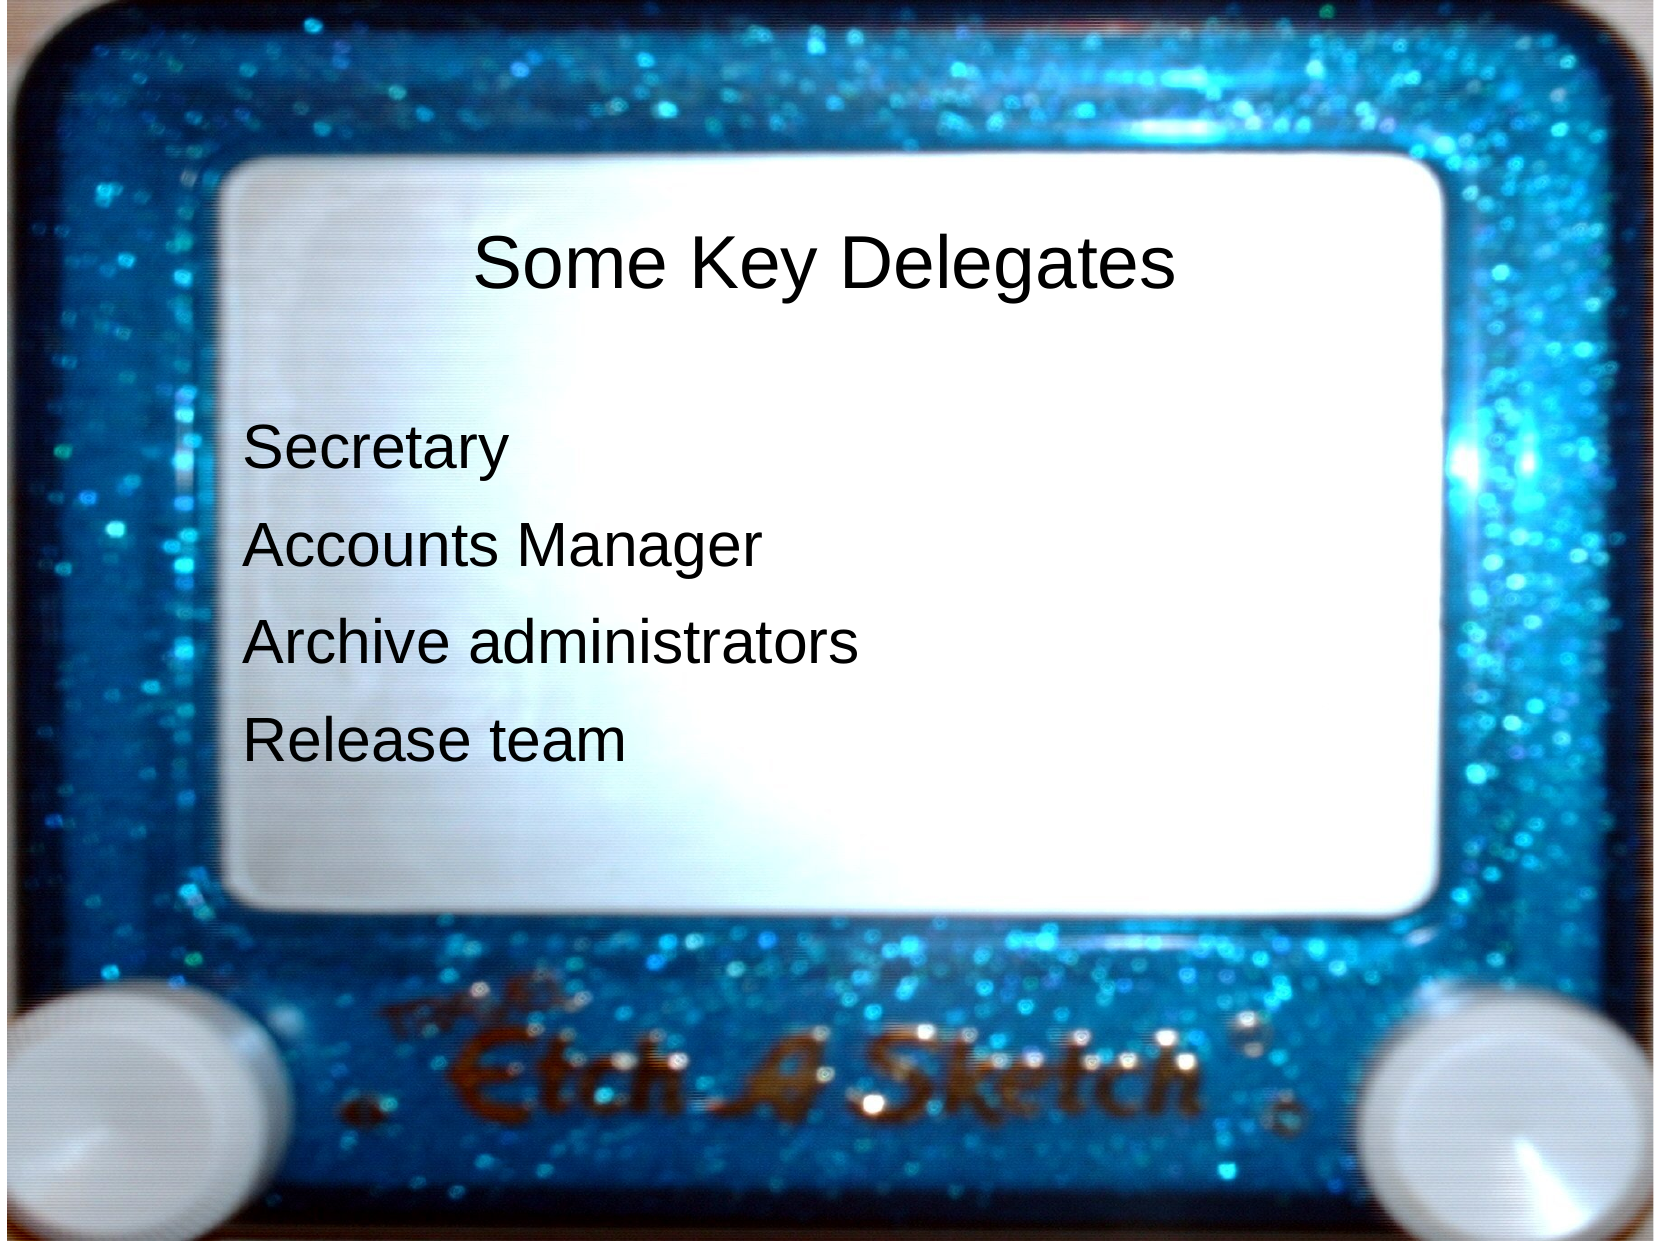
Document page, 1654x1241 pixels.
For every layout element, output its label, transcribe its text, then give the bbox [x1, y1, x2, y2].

title Some Key Delegates [225, 157, 1426, 368]
list Secretary Accounts Manager Archive administrators Release team [225, 412, 1426, 886]
picture [7, 0, 1654, 1241]
